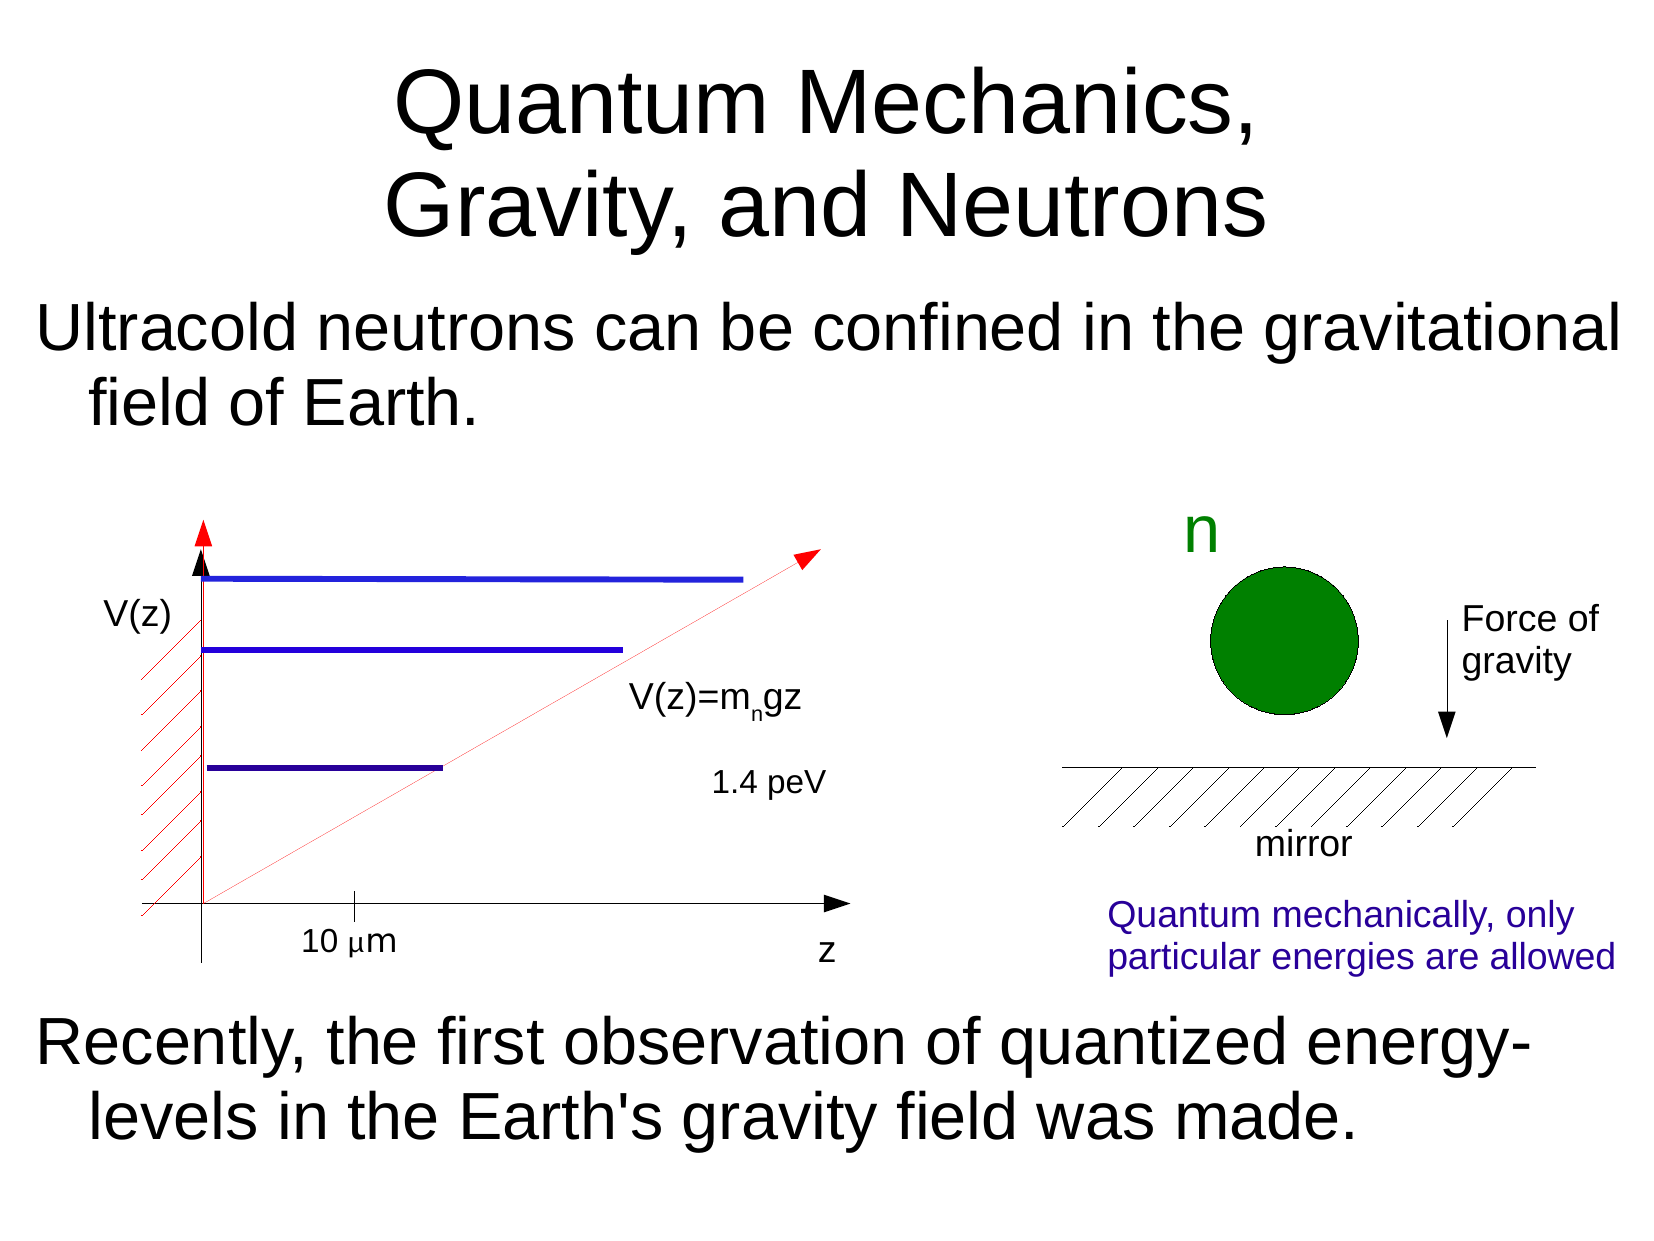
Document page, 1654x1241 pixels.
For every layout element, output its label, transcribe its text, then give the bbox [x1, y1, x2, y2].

text_box V(z)=mngz [614, 668, 818, 738]
text_box z [803, 921, 852, 983]
list Recently, the first observation of quantized energy-levels in the Earth's gravity field was made. [17, 1003, 1625, 1241]
text_box [1210, 566, 1359, 715]
text_box Force of gravity [1446, 590, 1614, 699]
text_box V(z) [88, 584, 188, 646]
text_box mirror [1240, 815, 1368, 877]
text_box n [1169, 484, 1236, 583]
text_box 1.4 peV [696, 755, 840, 813]
list Ultracold neutrons can be confined in the gravitational field of Earth. [17, 290, 1625, 502]
text_box Quantum mechanically, only particular energies are allowed [1092, 885, 1632, 1093]
text_box 10 m [286, 914, 444, 971]
title Quantum Mechanics, Gravity, and Neutrons [82, 39, 1571, 267]
